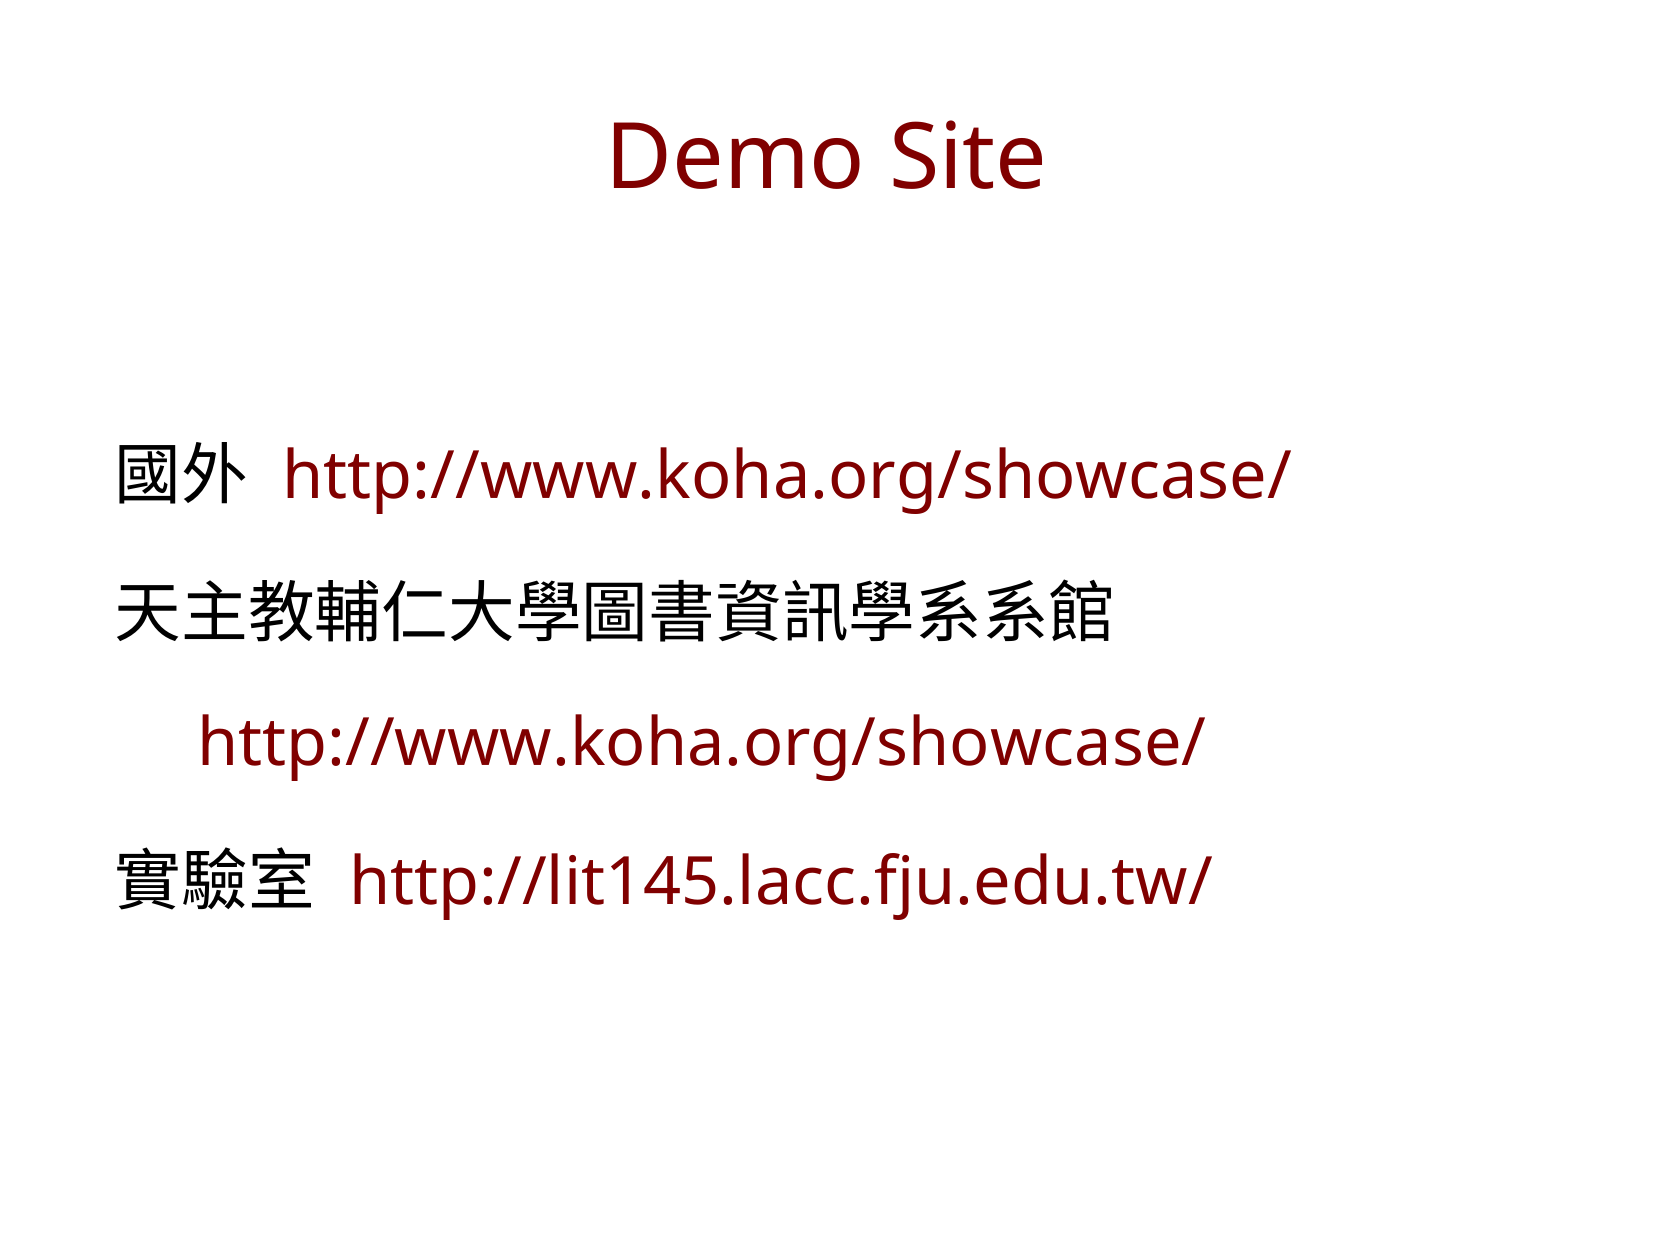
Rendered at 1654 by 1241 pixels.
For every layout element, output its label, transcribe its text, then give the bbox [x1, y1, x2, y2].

subtitle 國外 http://www.koha.org/showcase/ 天主教輔仁大學圖書資訊學系系館 http://www.koha.org/showcase/ 實驗室 http://lit145.lacc.fju.edu.tw/ [79, 272, 1568, 1077]
title Demo Site [82, 49, 1571, 257]
